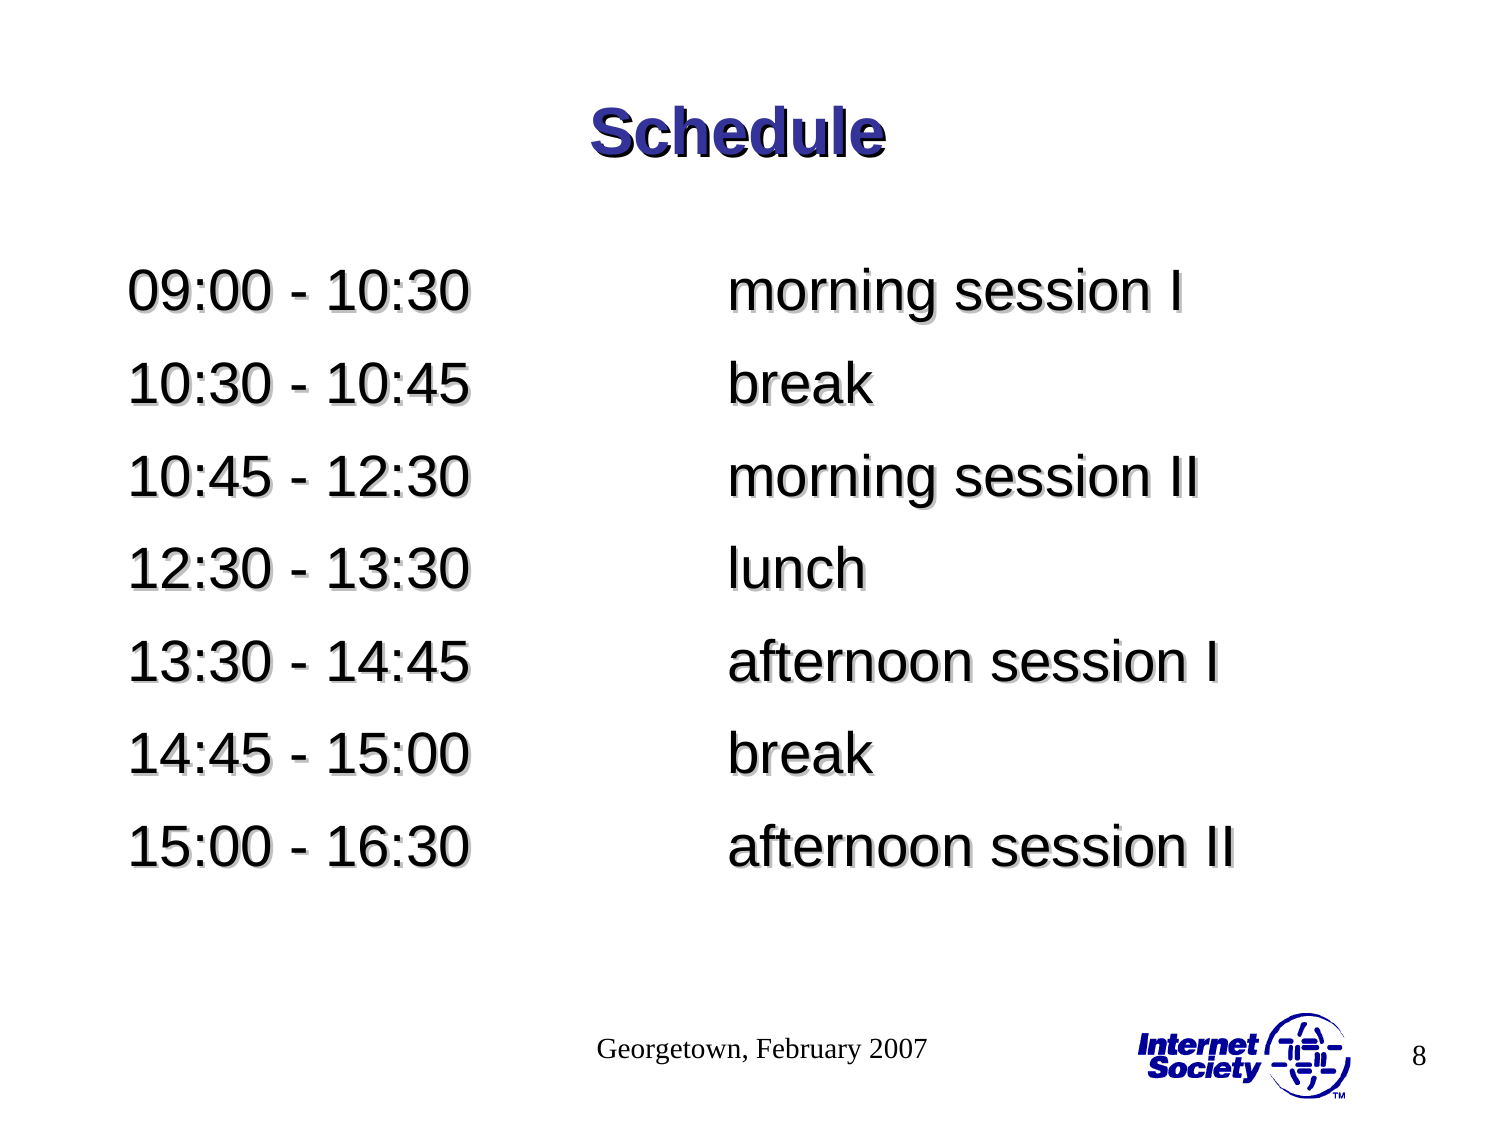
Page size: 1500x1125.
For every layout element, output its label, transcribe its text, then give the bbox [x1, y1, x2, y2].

list 09:00 - 10:30 morning session I 10:30 - 10:45 break 10:45 - 12:30 morning session II 12:30 - 13:30 lunch 13:30 - 14:45 afternoon session I 14:45 - 15:00 break 15:00 - 16:30 afternoon session II [112, 237, 1388, 976]
picture [1137, 1012, 1351, 1099]
title Schedule [99, 37, 1375, 225]
